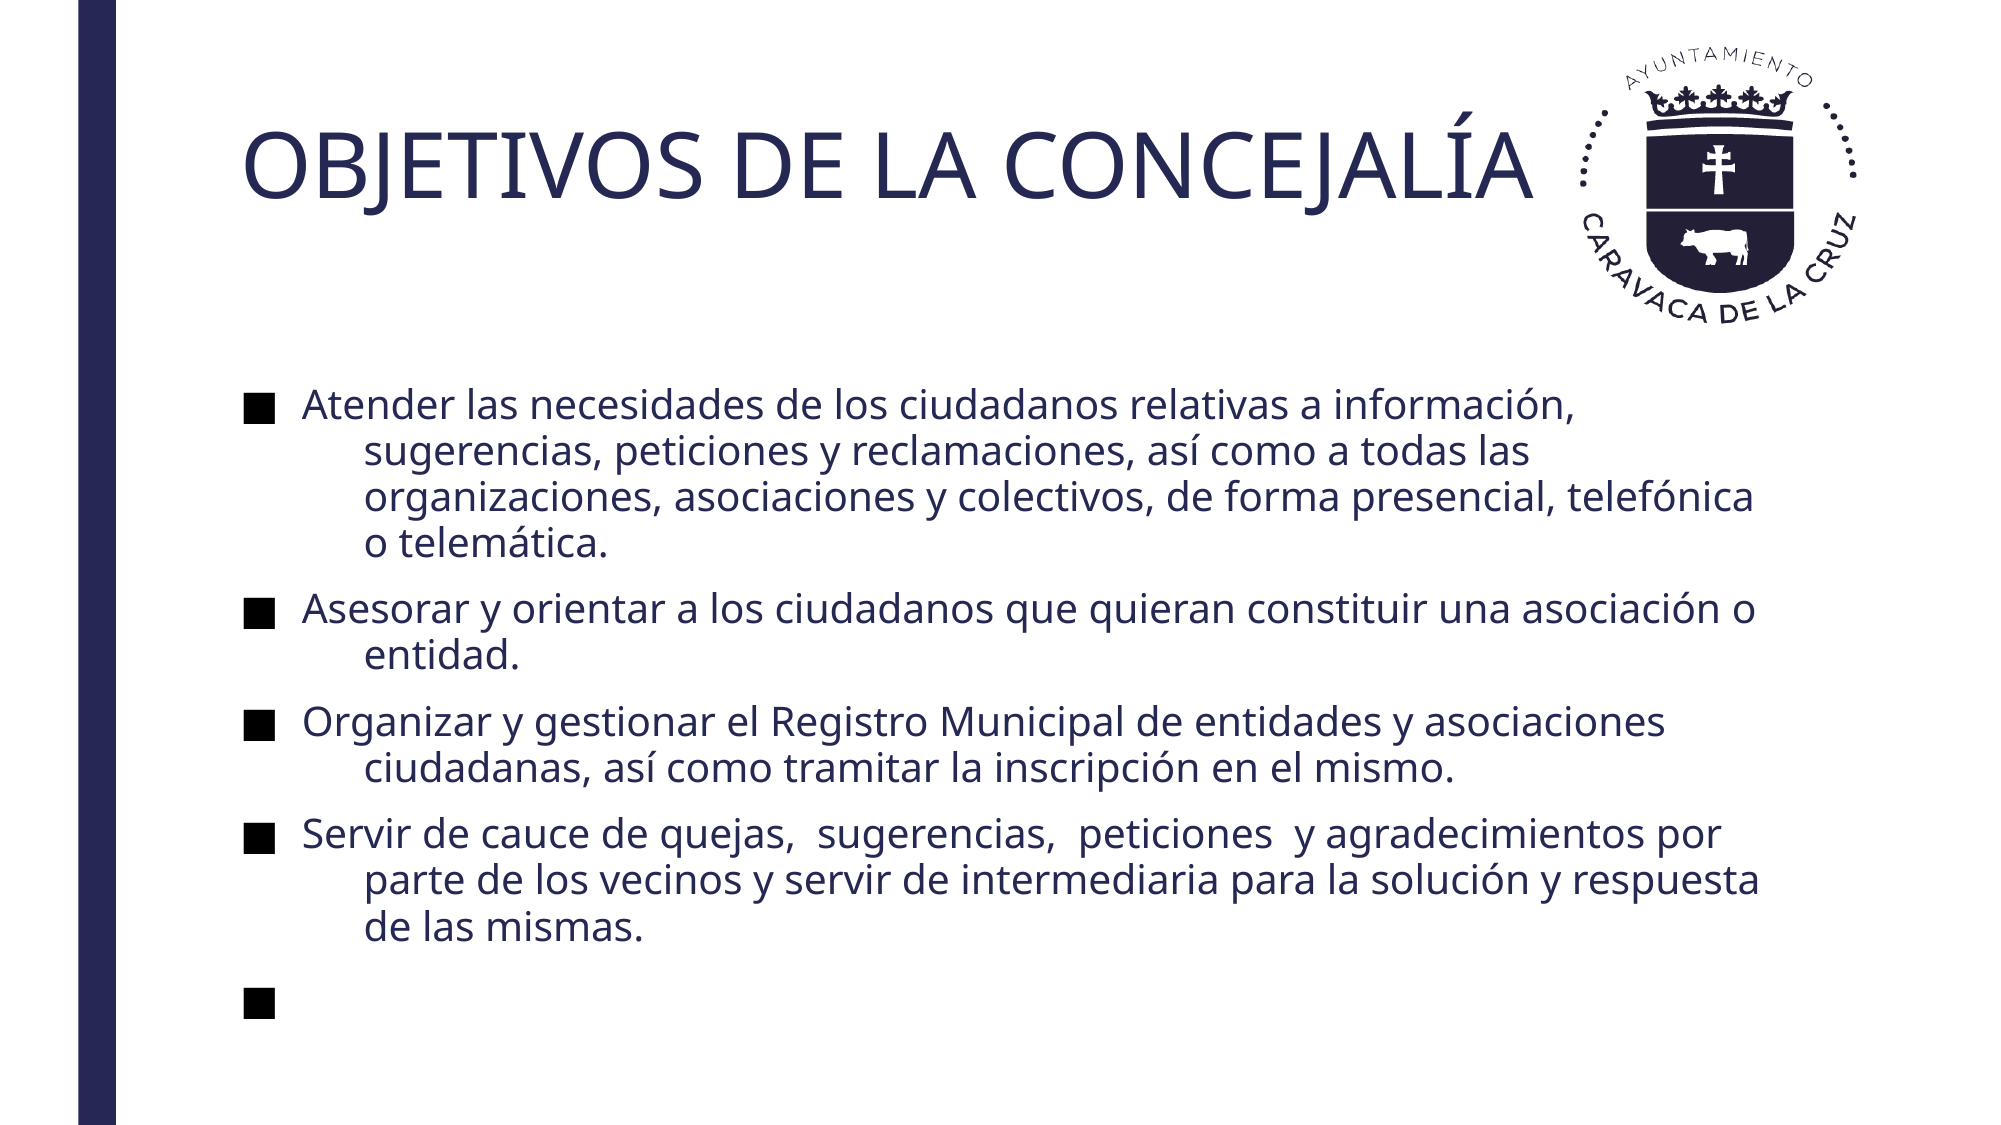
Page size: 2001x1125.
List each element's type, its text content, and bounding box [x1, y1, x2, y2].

title OBJETIVOS DE LA CONCEJALÍA [225, 112, 1801, 357]
picture [1573, 44, 1864, 331]
list Atender las necesidades de los ciudadanos relativas a información, sugerencias, peticiones y reclamaciones, así como a todas las organizaciones, asociaciones y colectivos, de forma presencial, telefónica o telemática. Asesorar y orientar a los ciudadanos que quieran constituir una asociación o entidad. Organizar y gestionar el Registro Municipal de entidades y asociaciones ciudadanas, así como tramitar la inscripción en el mismo. Servir de cauce de quejas, sugerencias, peticiones y agradecimientos por parte de los vecinos y servir de intermediaria para la solución y respuesta de las mismas. [225, 375, 1801, 963]
